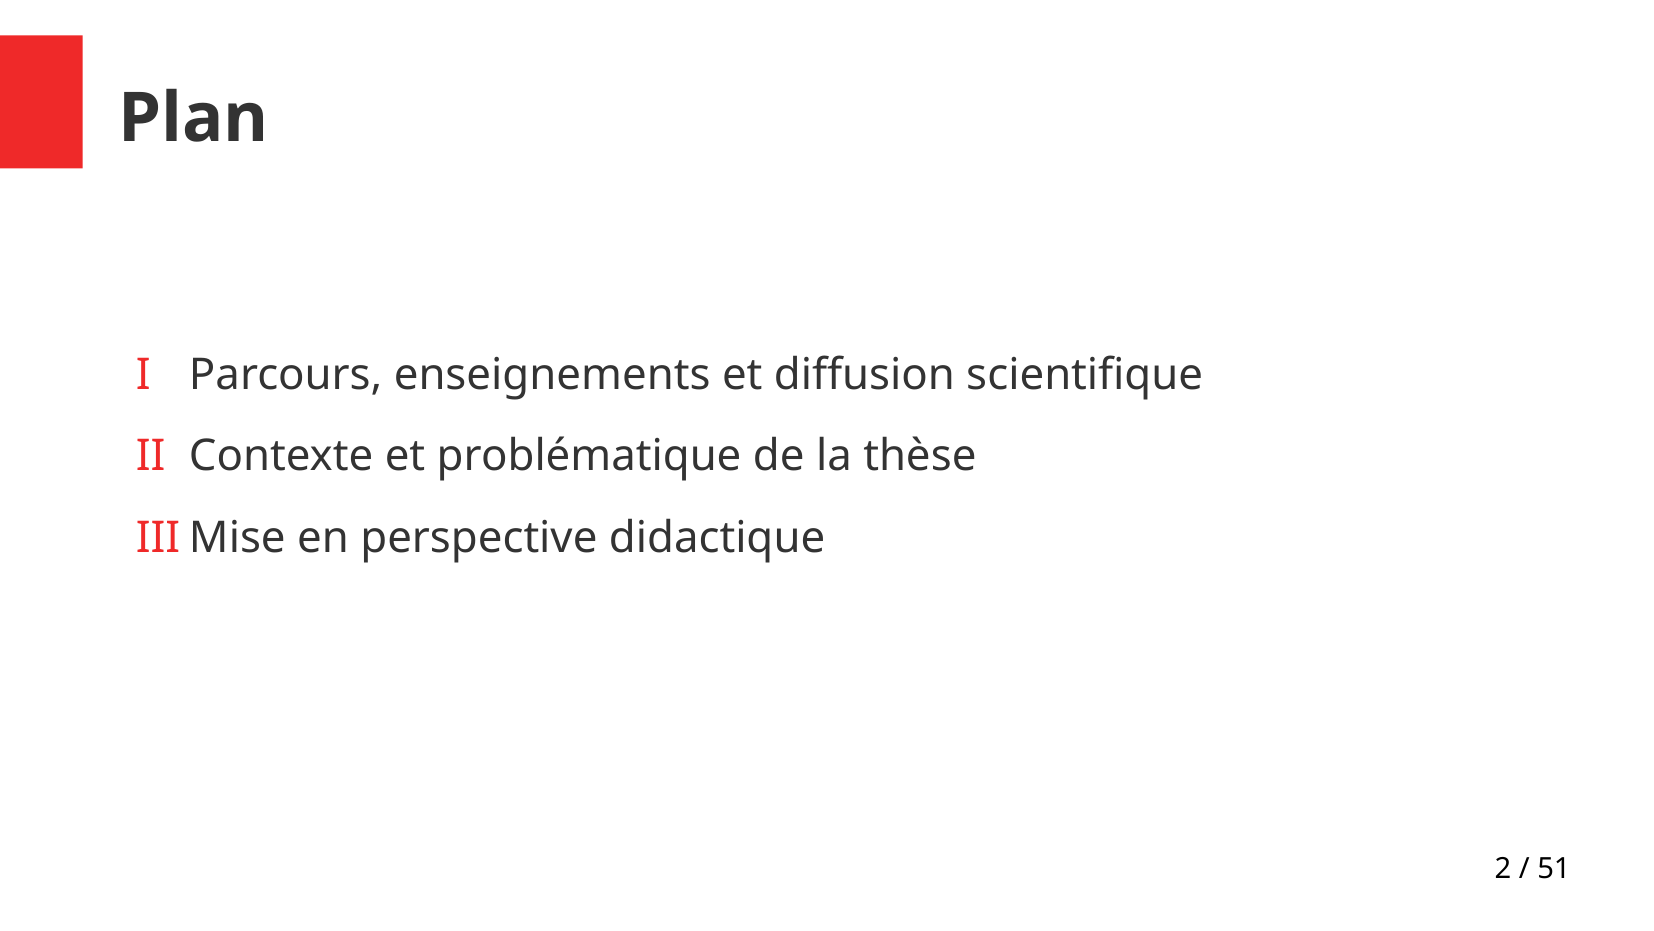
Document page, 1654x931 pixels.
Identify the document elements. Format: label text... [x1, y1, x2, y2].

list Parcours, enseignements et diffusion scientifique Contexte et problématique de la thèse Mise en perspective didactique [118, 342, 1536, 806]
title Plan [118, 37, 1571, 193]
